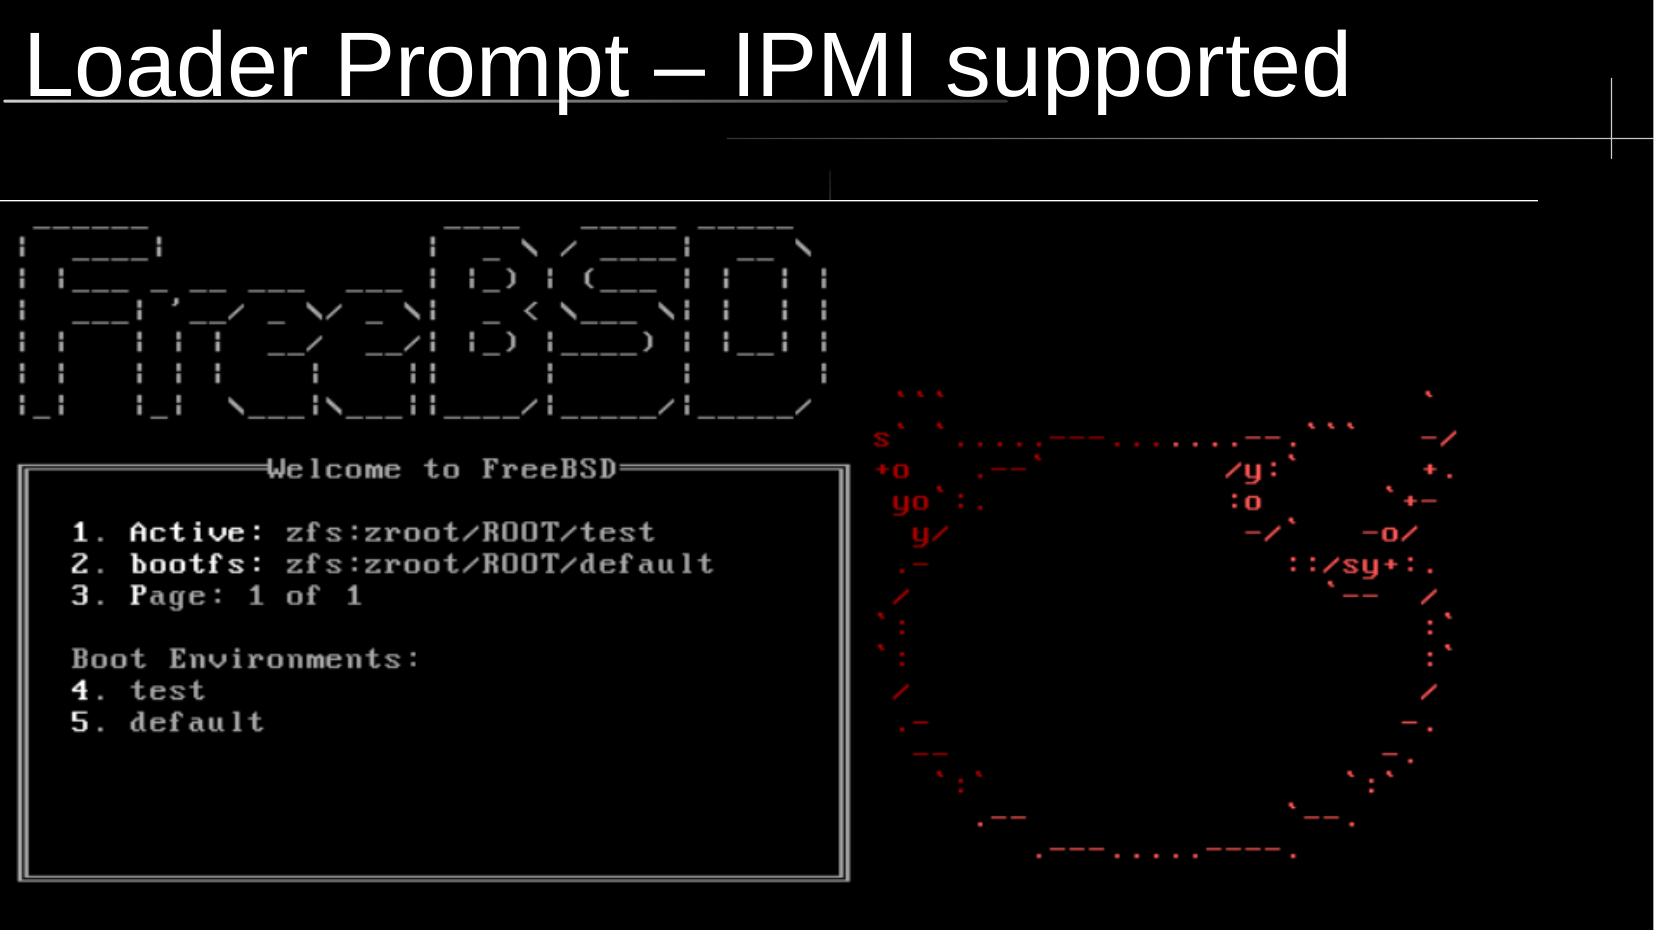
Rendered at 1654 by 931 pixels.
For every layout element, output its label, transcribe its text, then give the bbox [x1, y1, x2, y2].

title Loader Prompt – IPMI supported [23, 11, 1589, 119]
picture [0, 200, 1538, 901]
